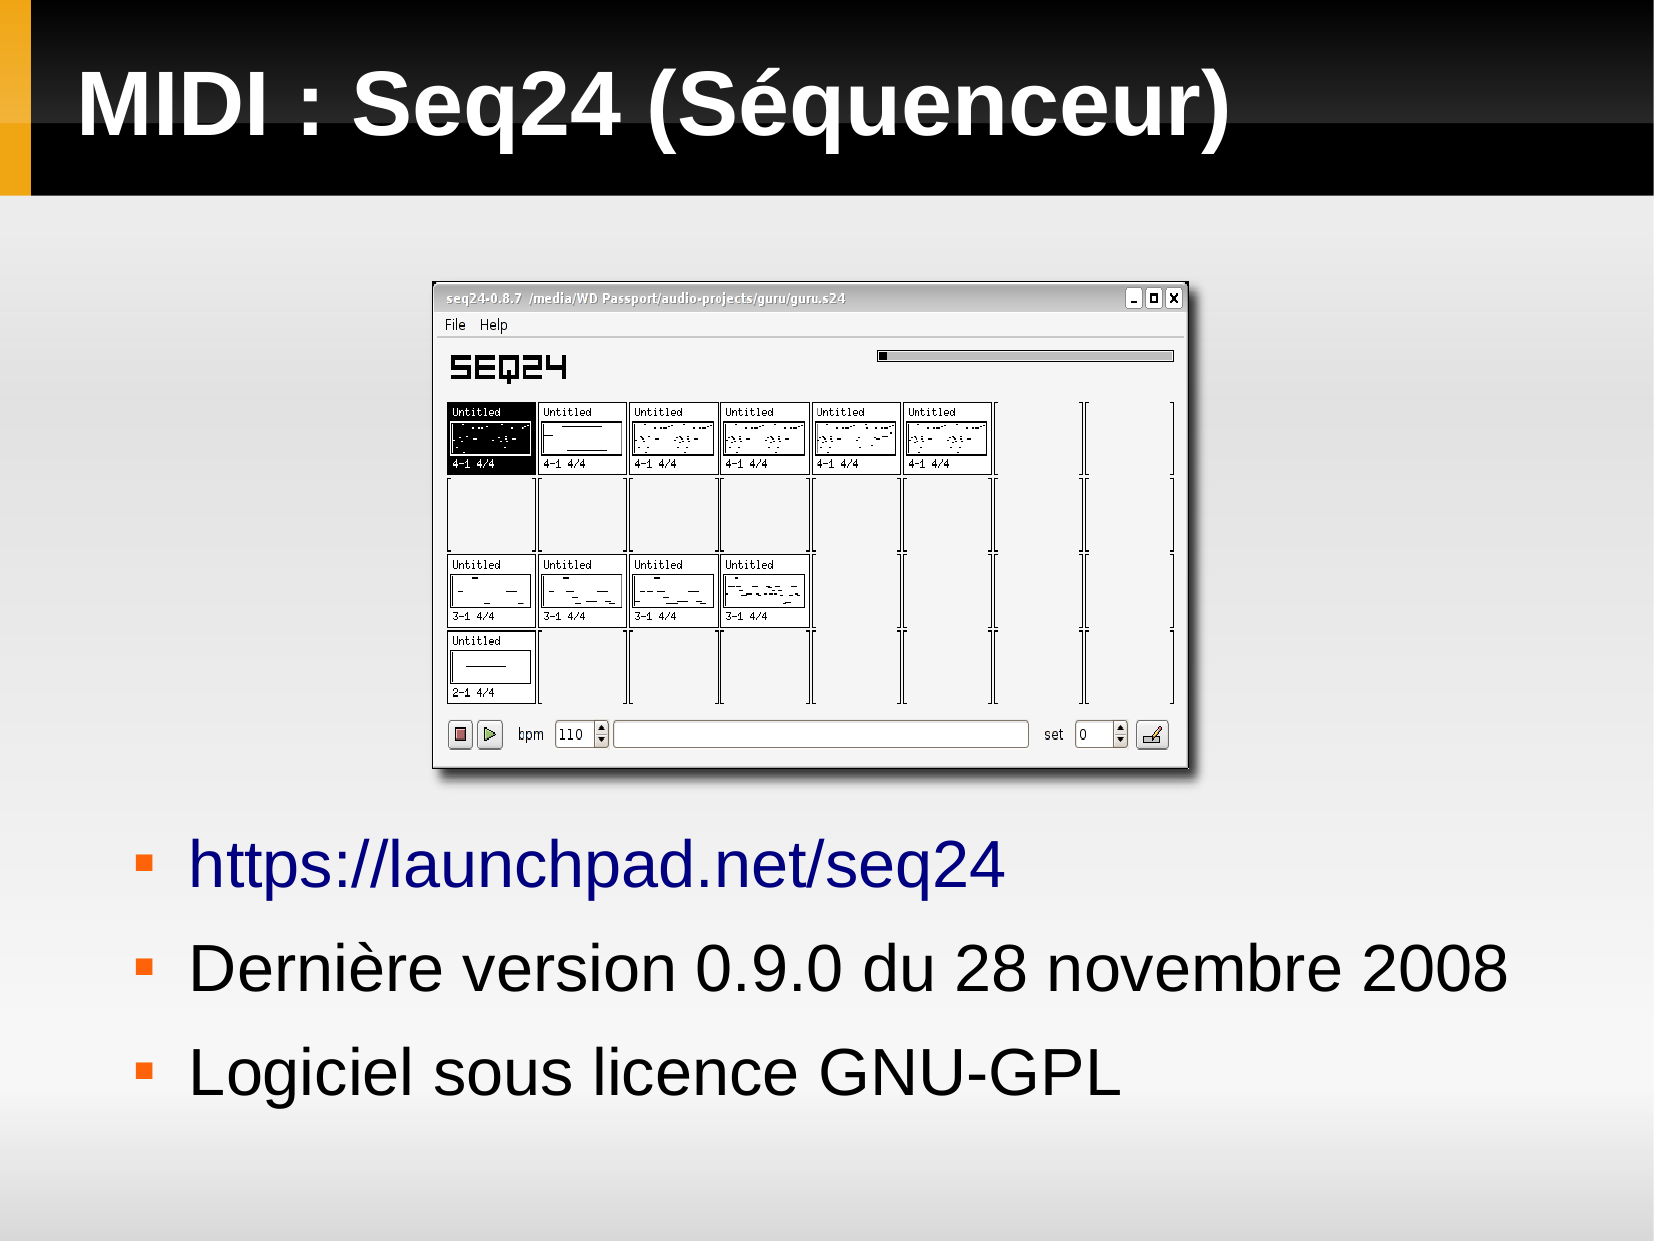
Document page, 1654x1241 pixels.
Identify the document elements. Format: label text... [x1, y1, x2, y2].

title MIDI : Seq24 (Séquenceur) [76, 7, 1565, 200]
picture [0, 0, 1654, 1241]
list https://launchpad.net/seq24 Dernière version 0.9.0 du 28 novembre 2008 Logiciel sous licence GNU-GPL [118, 826, 1572, 1152]
